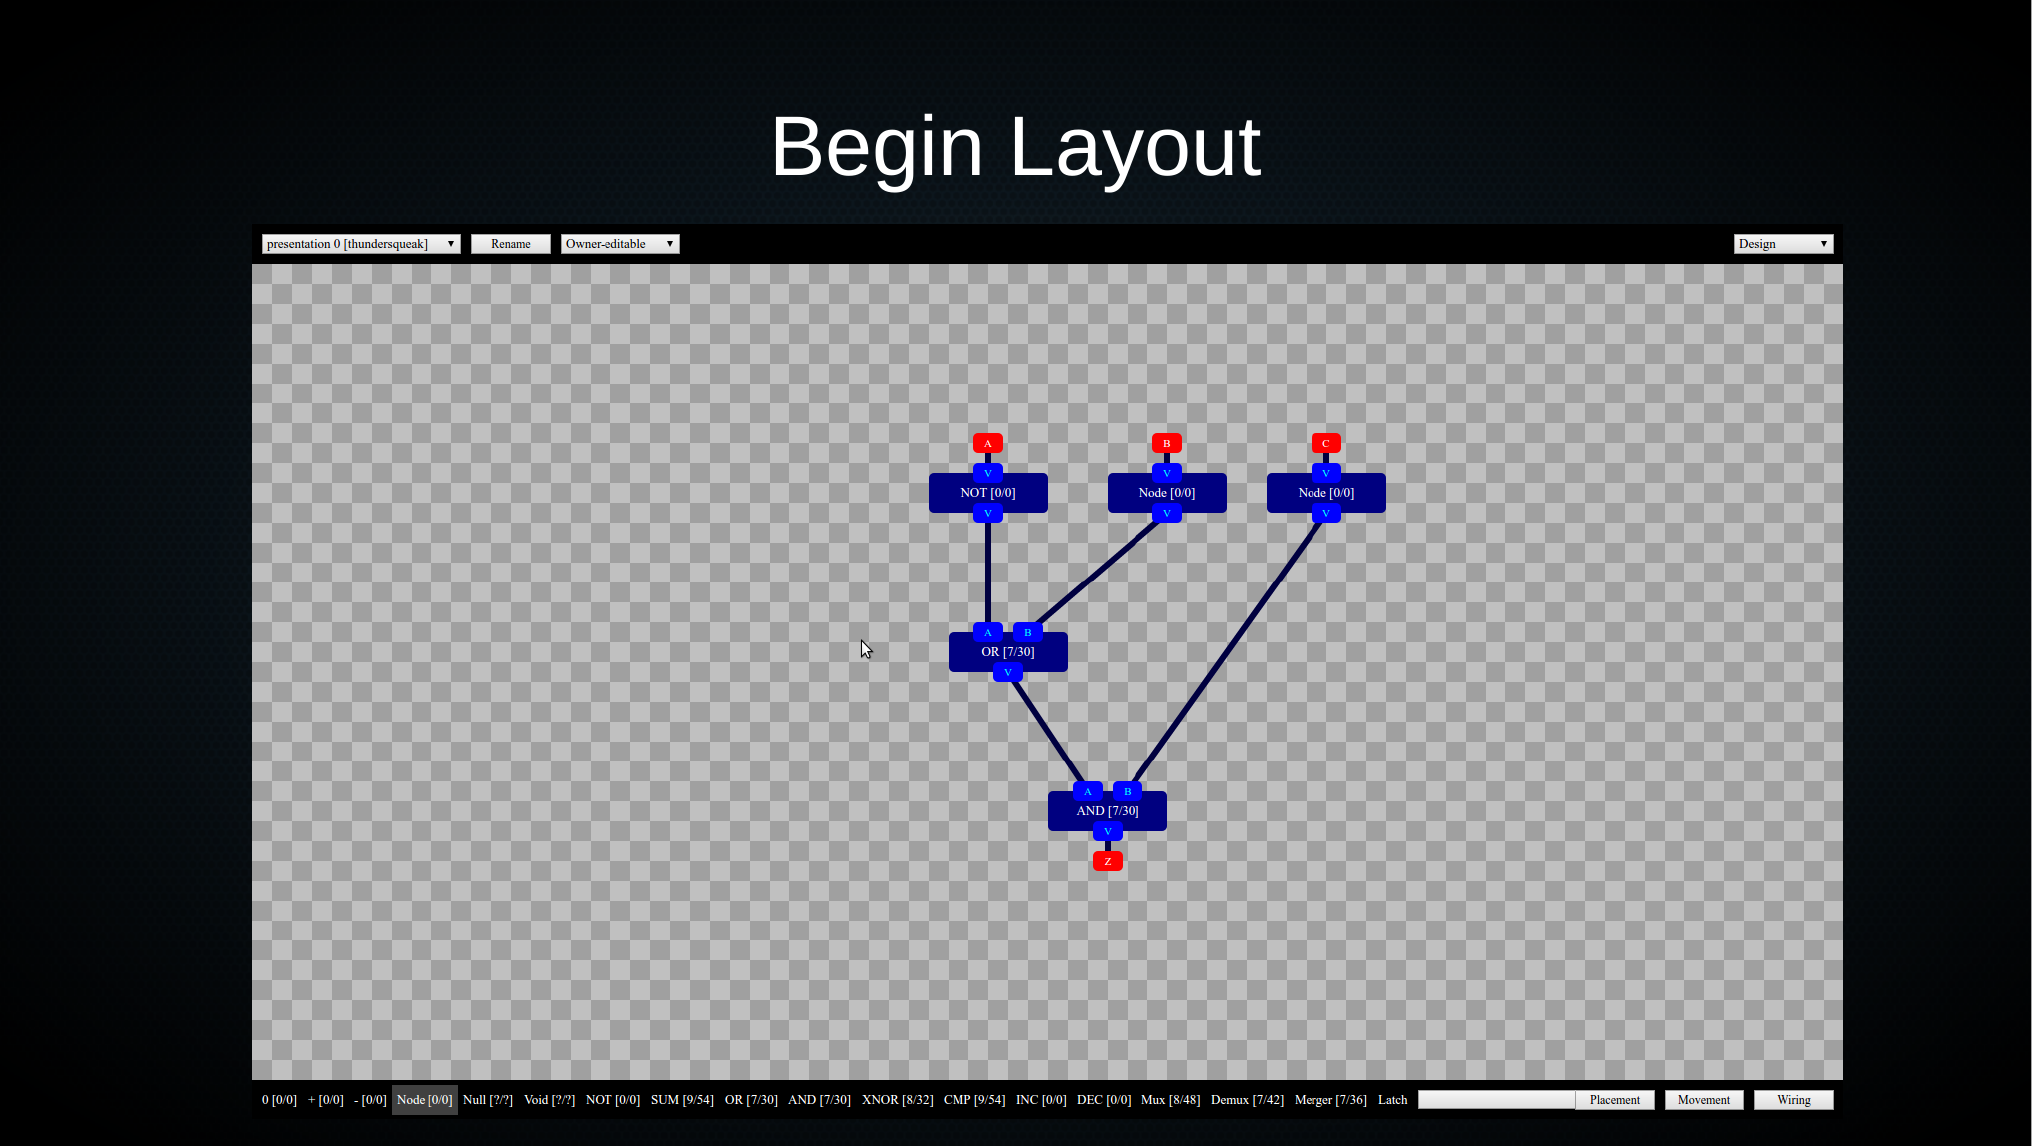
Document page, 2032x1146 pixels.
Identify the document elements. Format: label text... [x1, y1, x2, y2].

text_box Begin Layout [101, 45, 1930, 237]
picture [0, 0, 2032, 1146]
